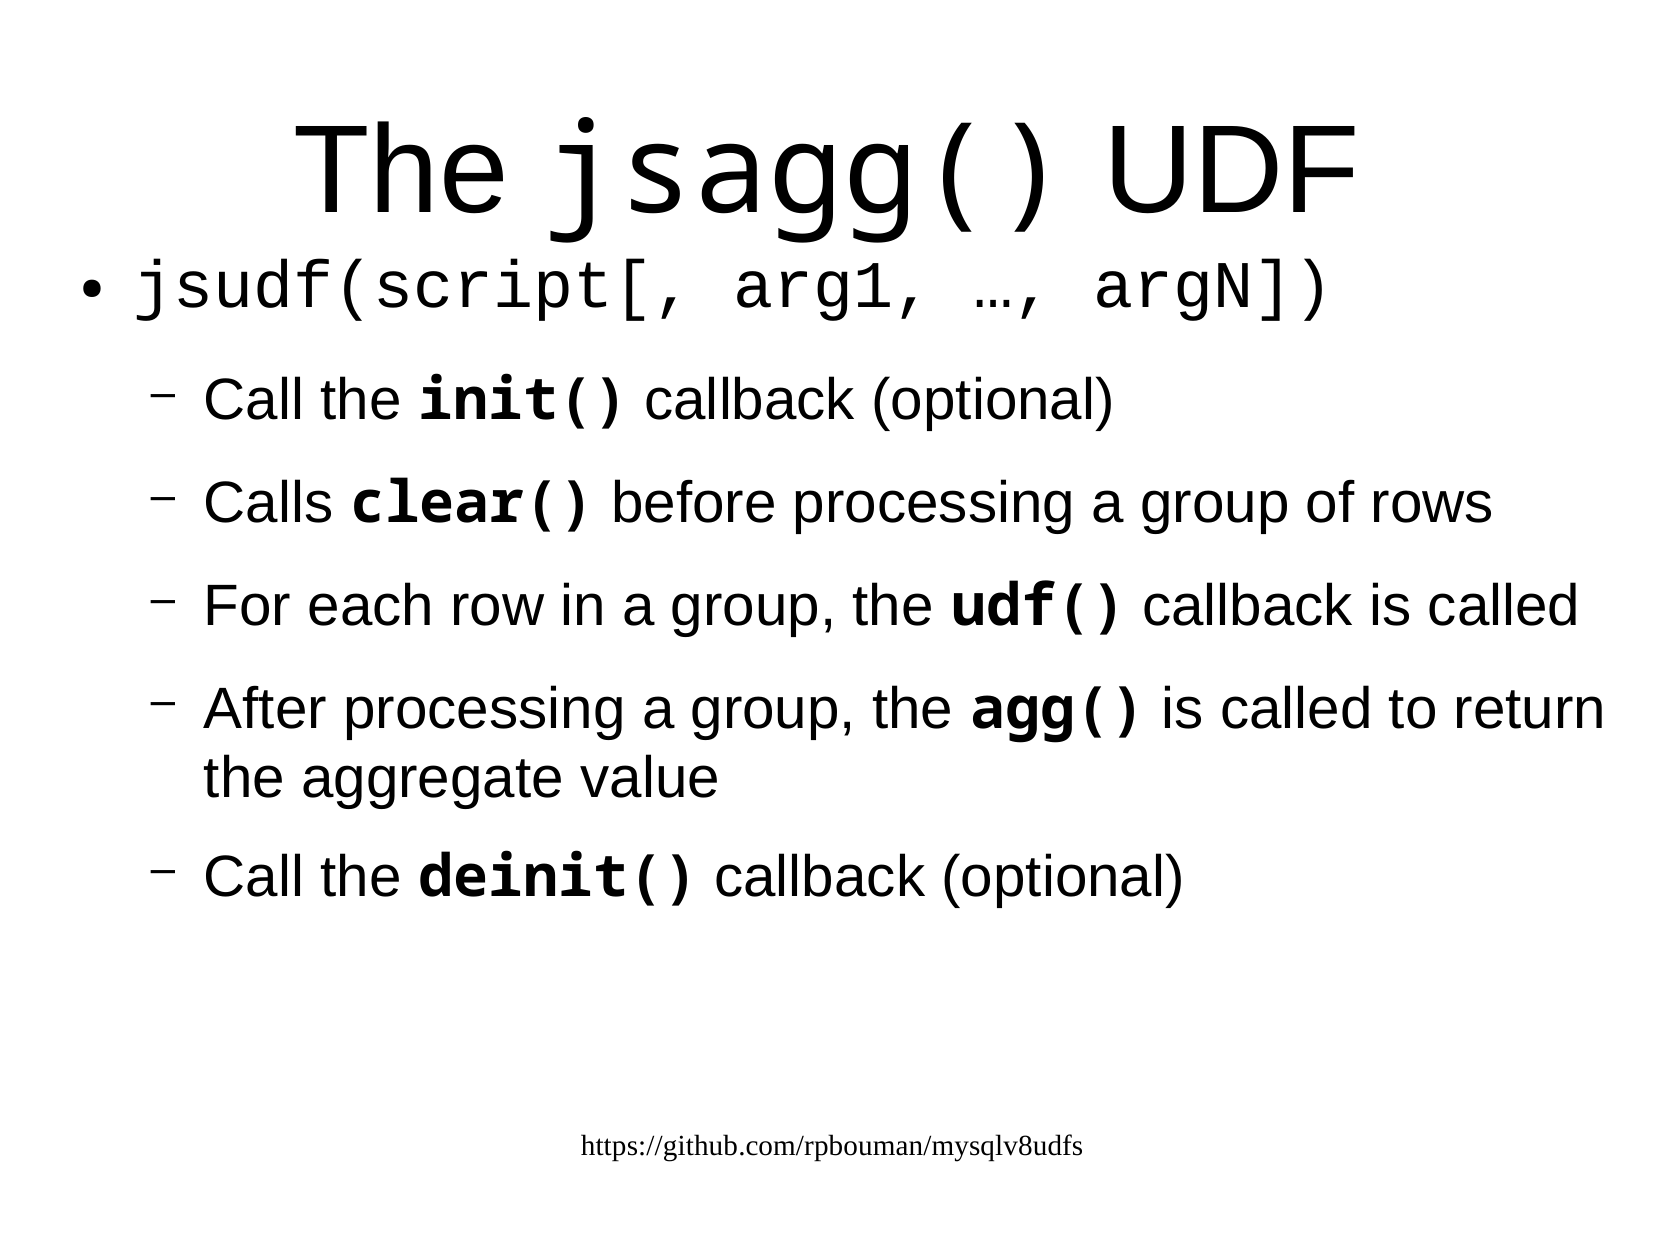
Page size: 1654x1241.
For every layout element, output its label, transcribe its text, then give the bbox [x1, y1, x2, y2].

list jsudf(script[, arg1, …, argN]) Call the init() callback (optional) Calls clear() before processing a group of rows For each row in a group, the udf() callback is called After processing a group, the agg() is called to return the aggregate value Call the deinit() callback (optional) [62, 252, 1636, 1136]
title The jsagg() UDF [82, 60, 1571, 252]
